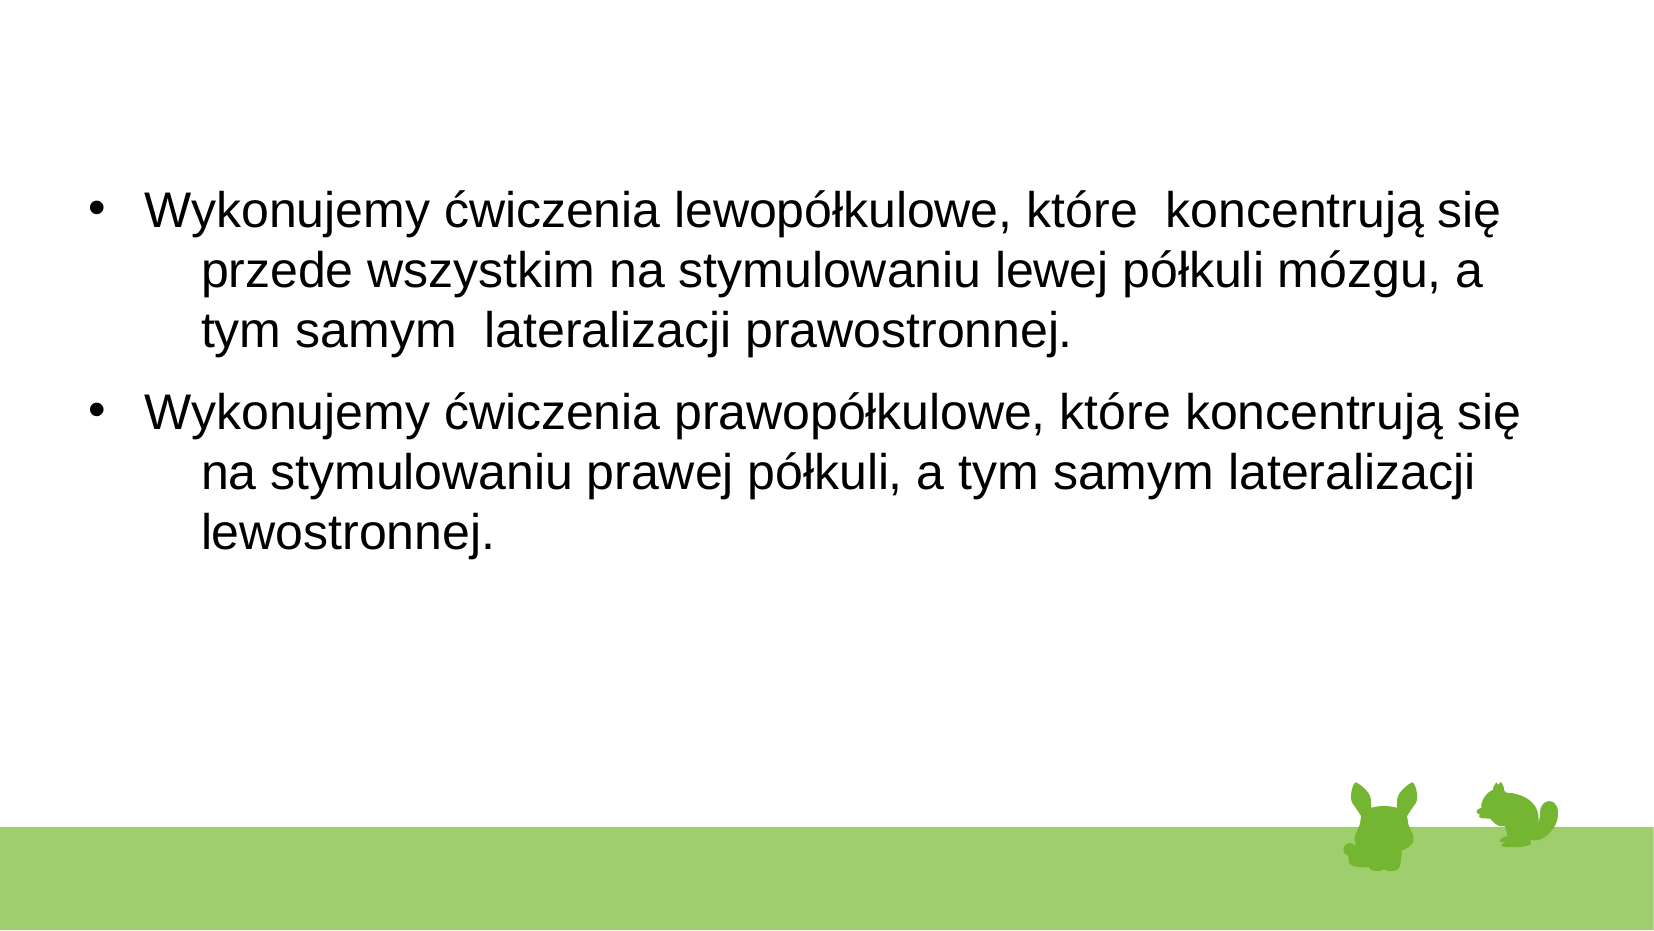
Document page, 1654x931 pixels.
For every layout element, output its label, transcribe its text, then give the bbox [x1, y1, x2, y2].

list Wykonujemy ćwiczenia lewopółkulowe, które koncentrują się przede wszystkim na stymulowaniu lewej półkuli mózgu, a tym samym lateralizacji prawostronnej. Wykonujemy ćwiczenia prawopółkulowe, które koncentrują się na stymulowaniu prawej półkuli, a tym samym lateralizacji lewostronnej. [88, 177, 1565, 739]
